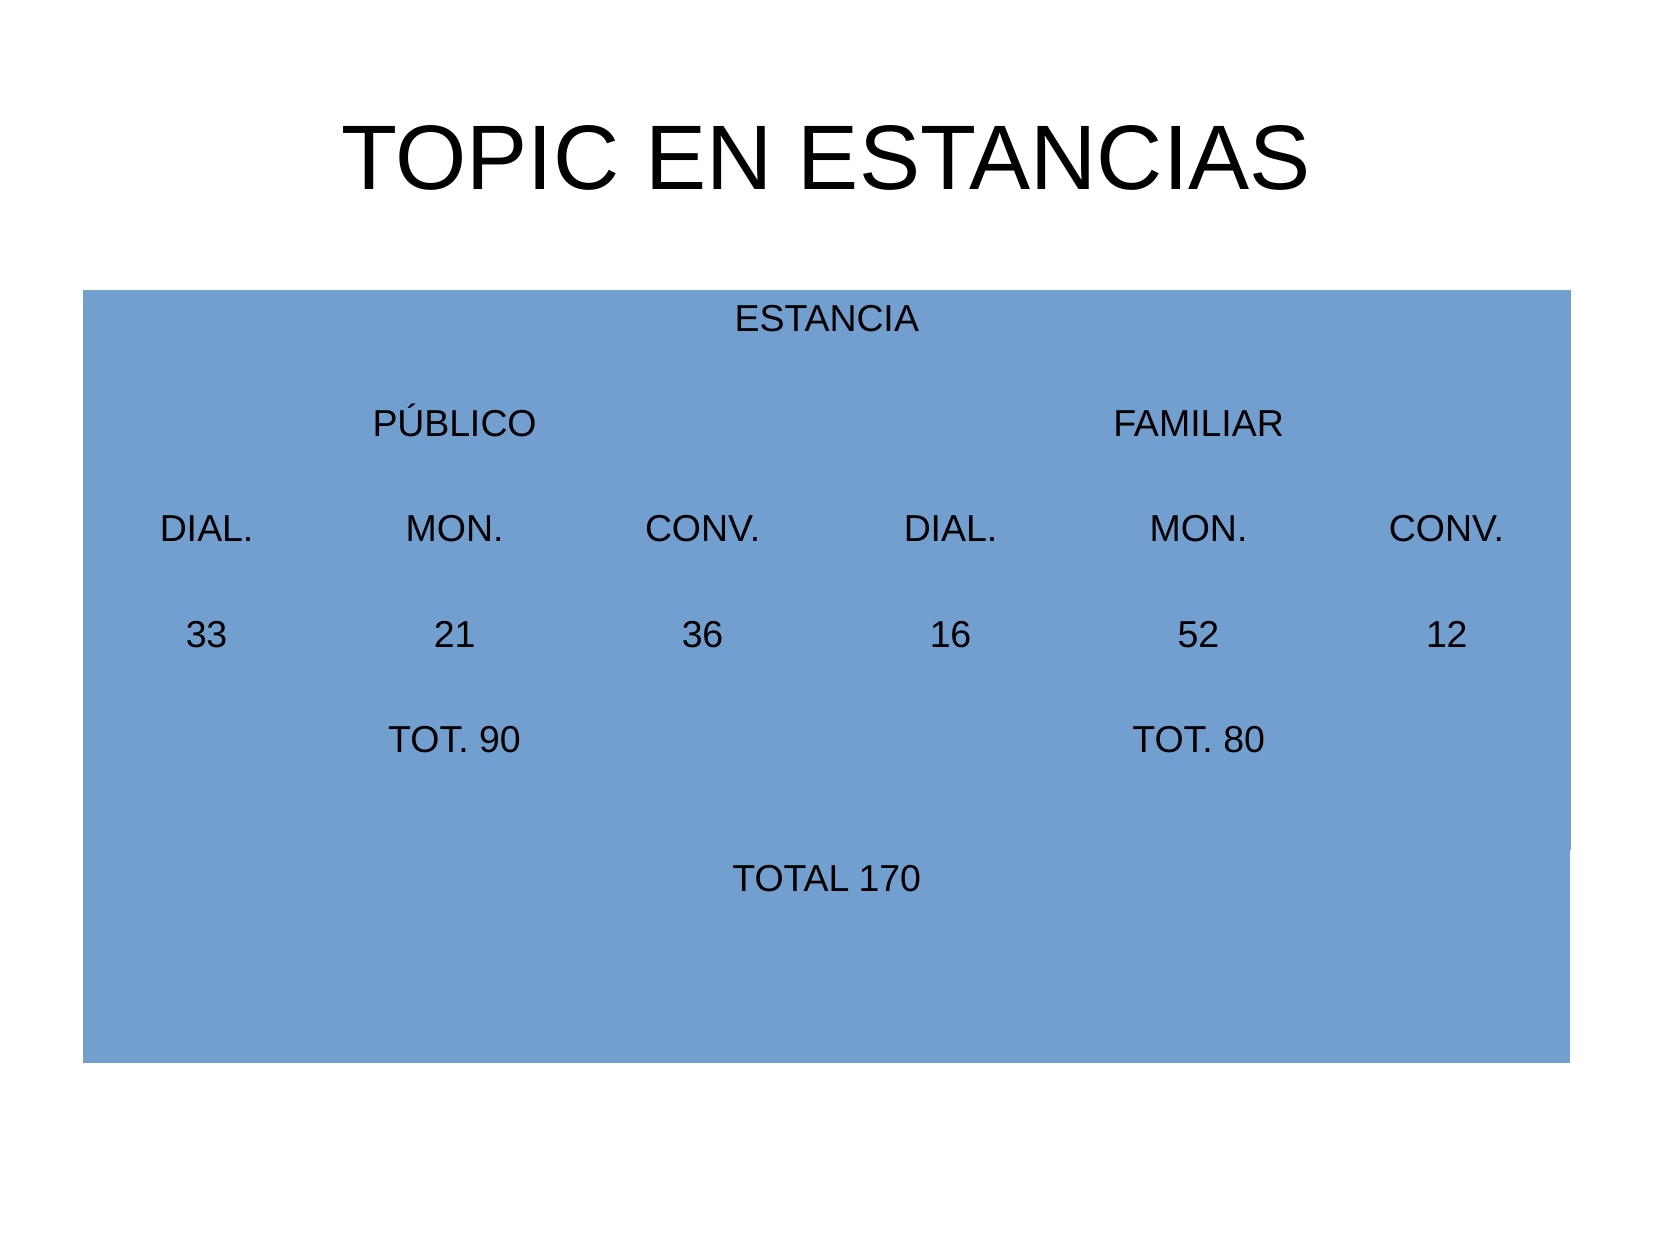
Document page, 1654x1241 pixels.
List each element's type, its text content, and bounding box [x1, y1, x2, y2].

table_header TOTAL 170 [83, 850, 1570, 1063]
table_cell DIAL. [827, 501, 1075, 606]
table_cell 52 [1075, 606, 1323, 711]
table_cell MON. [331, 501, 579, 606]
table_cell 21 [331, 606, 579, 711]
table_cell 36 [579, 606, 827, 711]
table_header TOT. 90 [83, 711, 827, 850]
table_cell MON. [1075, 501, 1323, 606]
table_cell 12 [1323, 606, 1571, 711]
table_cell 33 [83, 606, 331, 711]
title TOPIC EN ESTANCIAS [82, 49, 1571, 257]
table_cell FAMILIAR [827, 395, 1571, 501]
table_cell DIAL. [83, 501, 331, 606]
table_header TOT. 80 [827, 711, 1571, 850]
table_cell CONV. [1323, 501, 1571, 606]
table_cell PÚBLICO [83, 395, 827, 501]
table_cell CONV. [579, 501, 827, 606]
table_cell 16 [827, 606, 1075, 711]
table_header ESTANCIA [83, 290, 1571, 395]
